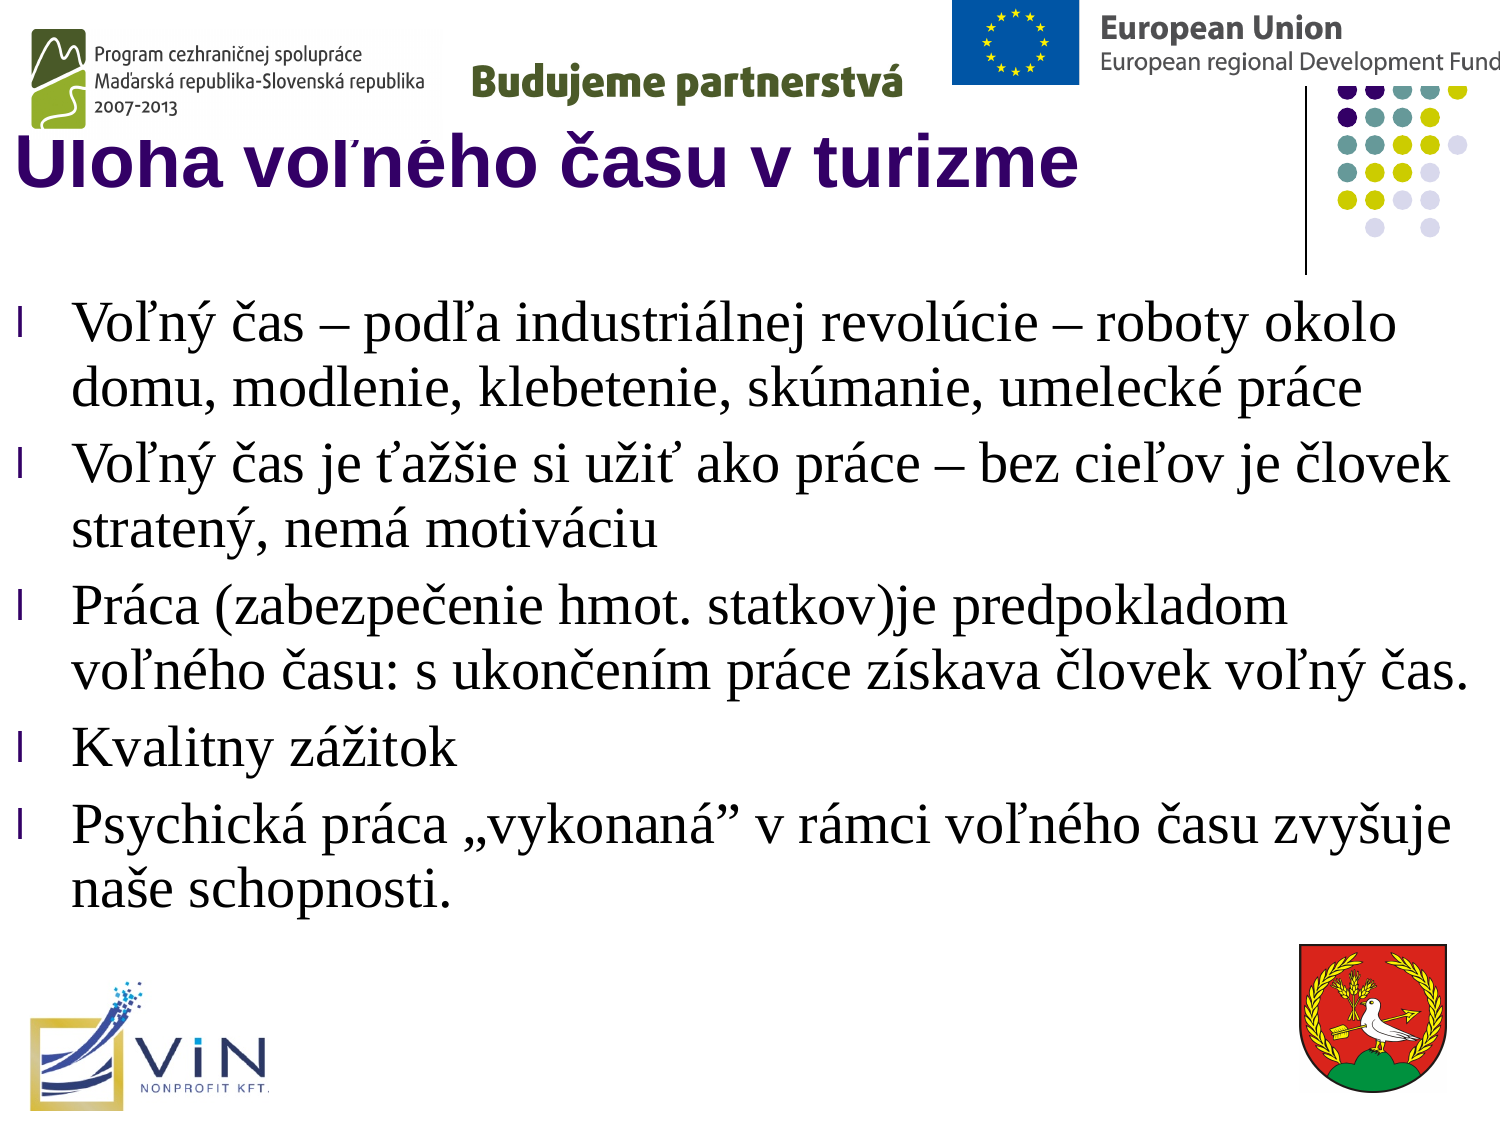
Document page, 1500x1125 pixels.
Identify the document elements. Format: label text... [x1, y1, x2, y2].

picture [29, 29, 944, 140]
picture [7, 980, 269, 1111]
list Voľný čas – podľa industriálnej revolúcie – roboty okolo domu, modlenie, klebetenie, skúmanie, umelecké práce Voľný čas je ťažšie si užiť ako práce – bez cieľov je človek stratený, nemá motiváciu Práca (zabezpečenie hmot. statkov)je predpokladom voľného času: s ukončením práce získava človek voľný čas. Kvalitny zážitok Psychická práca „vykonaná” v rámci voľného času zvyšuje naše schopnosti. [0, 282, 1500, 1125]
title Úloha voľného času v turizme [0, 90, 1313, 233]
picture [1299, 944, 1447, 1093]
picture [952, 0, 1500, 87]
